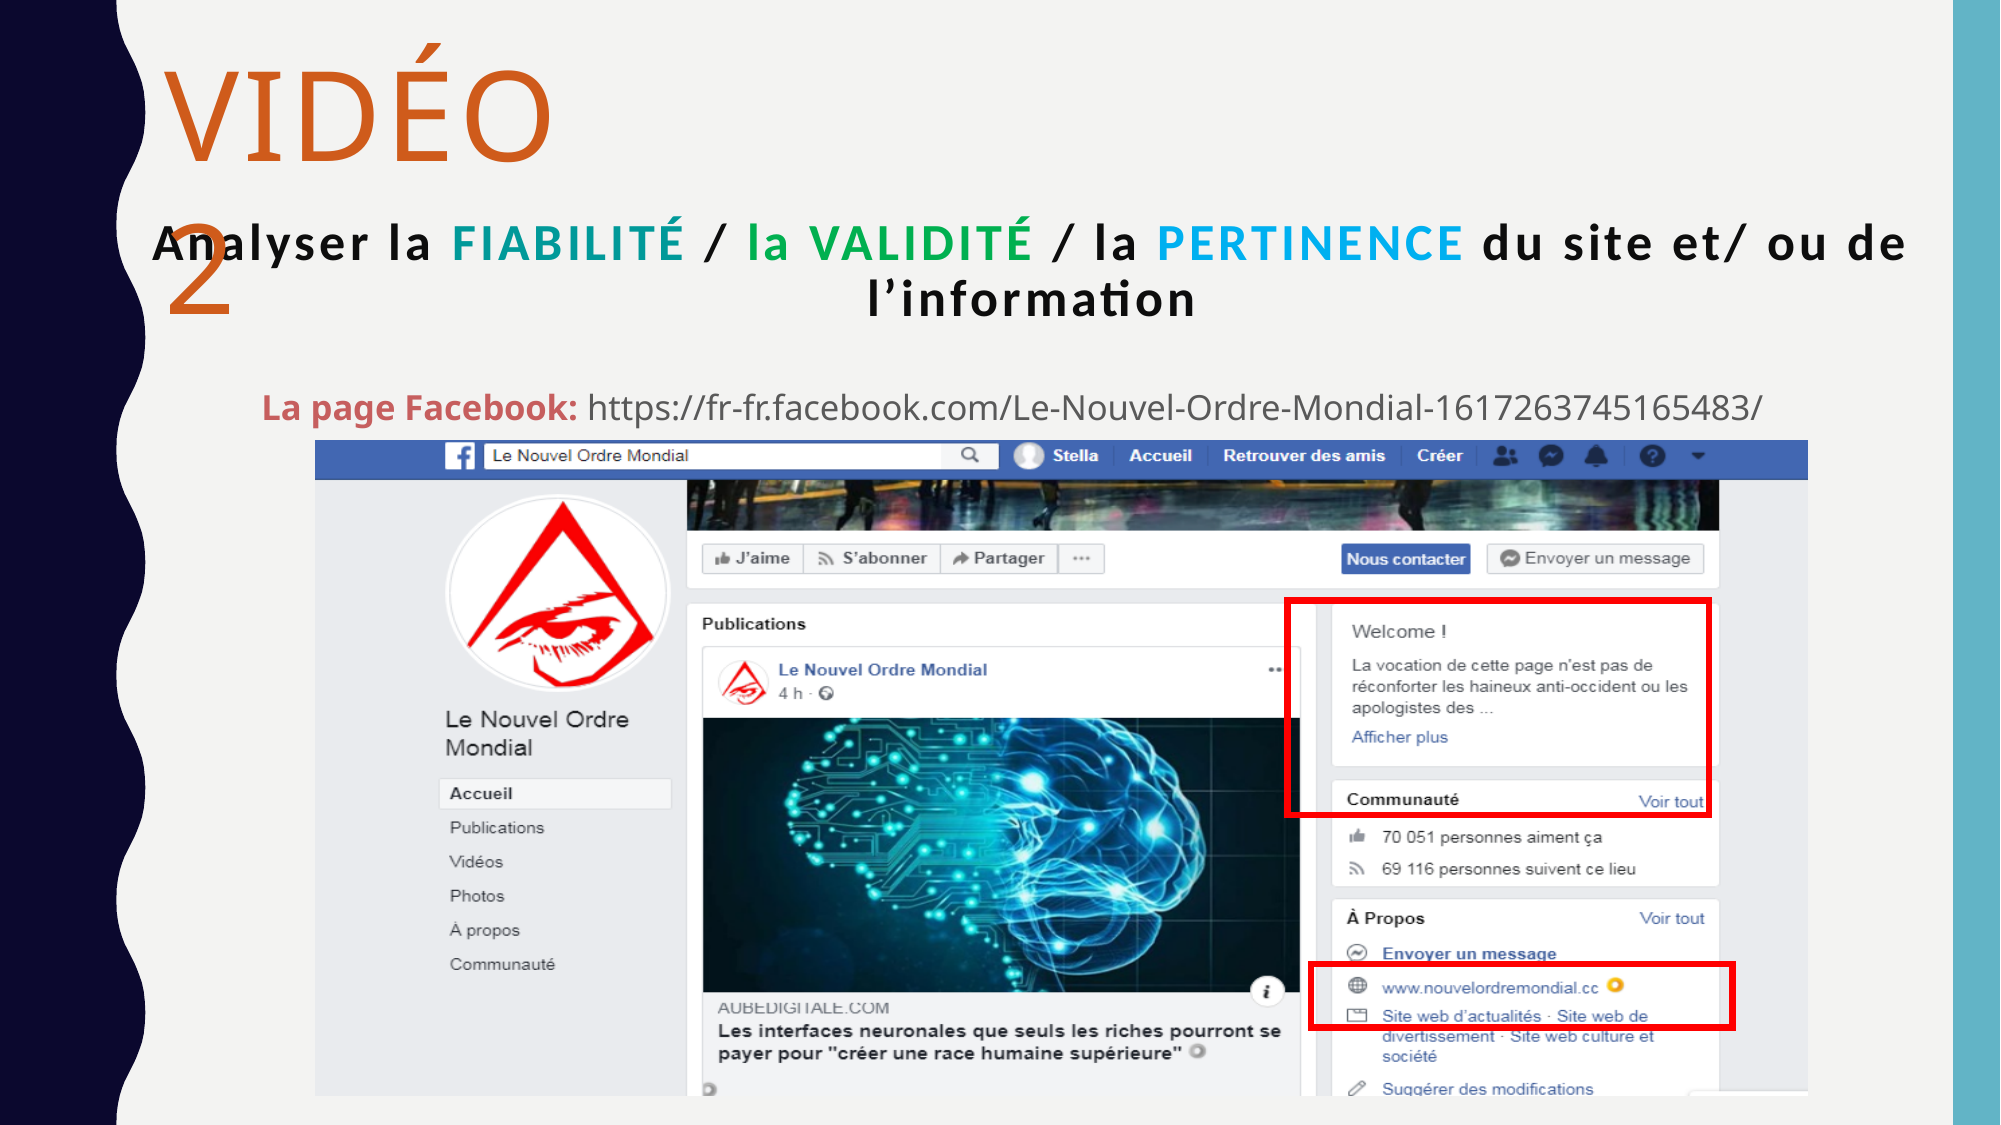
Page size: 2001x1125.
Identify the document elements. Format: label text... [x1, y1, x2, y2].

picture [315, 441, 1808, 1096]
list La page Facebook: https://fr-fr.facebook.com/Le-Nouvel-Ordre-Mondial-1617263745165483/ [246, 373, 1877, 441]
title Analyser la FIABILITÉ / la VALIDITÉ / la PERTINENCE du site et/ ou de l’information [114, 208, 1949, 348]
text_box Vidéo 2 [149, 30, 599, 181]
